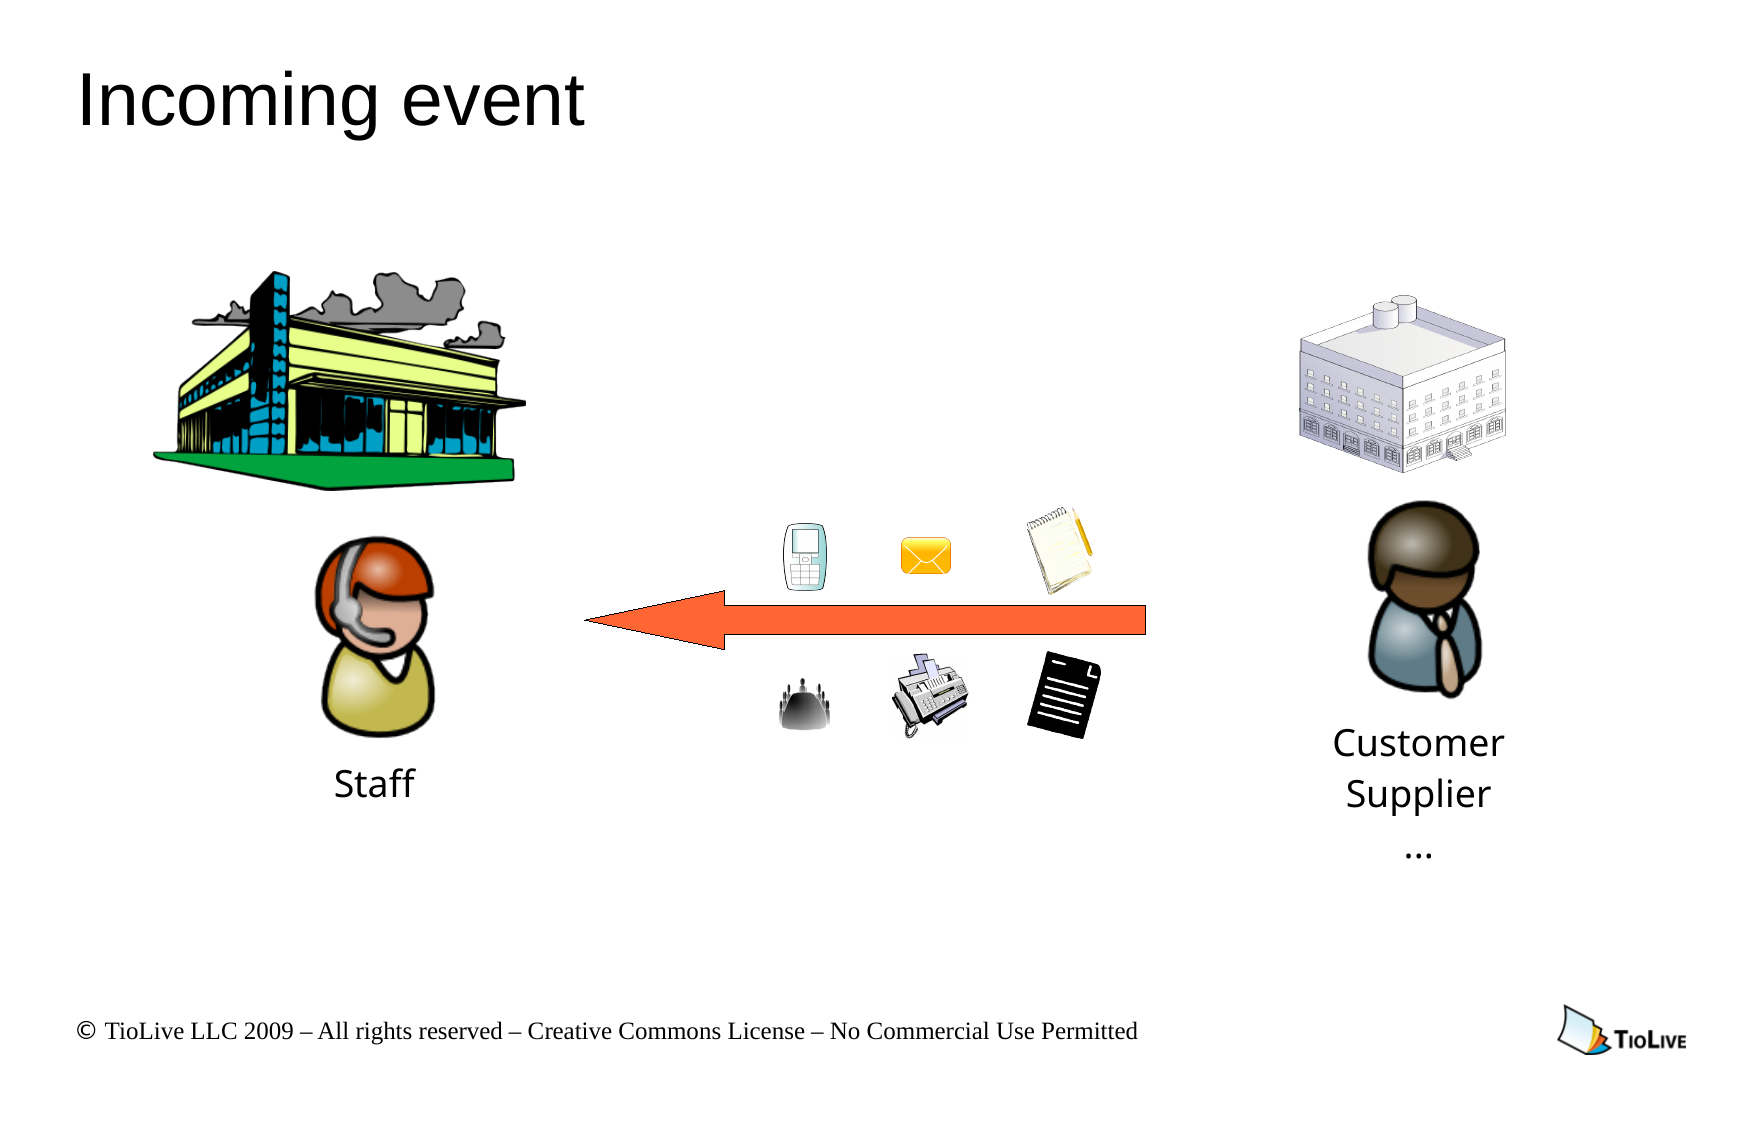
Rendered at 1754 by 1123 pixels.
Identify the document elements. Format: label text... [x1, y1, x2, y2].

text_box Staff [318, 750, 413, 812]
text_box [584, 590, 1146, 650]
picture [1027, 651, 1101, 739]
picture [892, 653, 969, 739]
text_box Customer Supplier ... [1337, 708, 1500, 864]
picture [1321, 494, 1530, 703]
picture [783, 523, 827, 591]
picture [1299, 295, 1506, 473]
picture [1027, 507, 1093, 595]
picture [901, 537, 951, 574]
picture [1557, 1004, 1686, 1055]
title Incoming event [76, 57, 1684, 163]
picture [153, 271, 526, 491]
picture [271, 531, 480, 740]
picture [763, 649, 851, 755]
